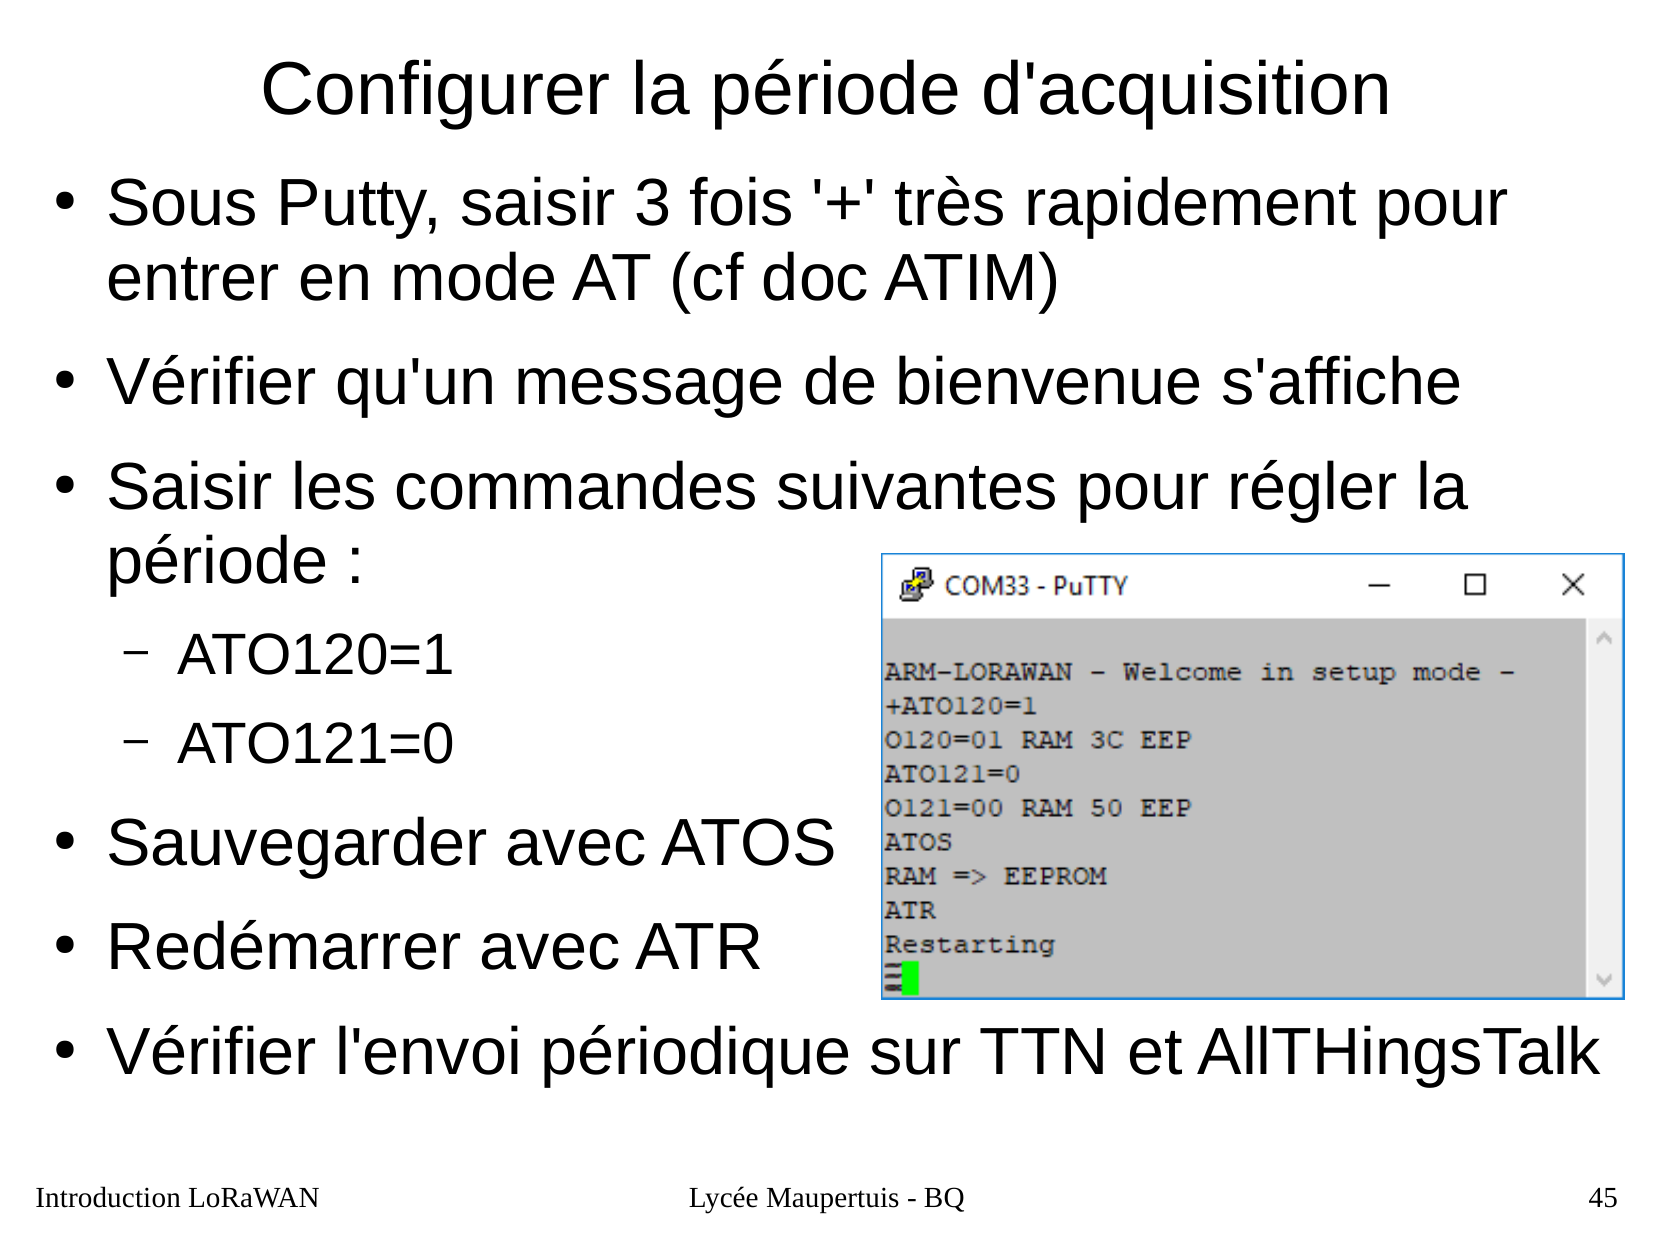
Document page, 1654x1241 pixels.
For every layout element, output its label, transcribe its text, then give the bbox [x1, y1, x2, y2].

picture [881, 553, 1625, 1001]
title Configurer la période d'acquisition [35, 35, 1619, 142]
list Sous Putty, saisir 3 fois '+' très rapidement pour entrer en mode AT (cf doc ATIM) Vérifier qu'un message de bienvenue s'affiche Saisir les commandes suivantes pour régler la période : ATO120=1 ATO121=0 Sauvegarder avec ATOS Redémarrer avec ATR Vérifier l'envoi périodique sur TTN et AllTHingsTalk [35, 165, 1619, 1170]
